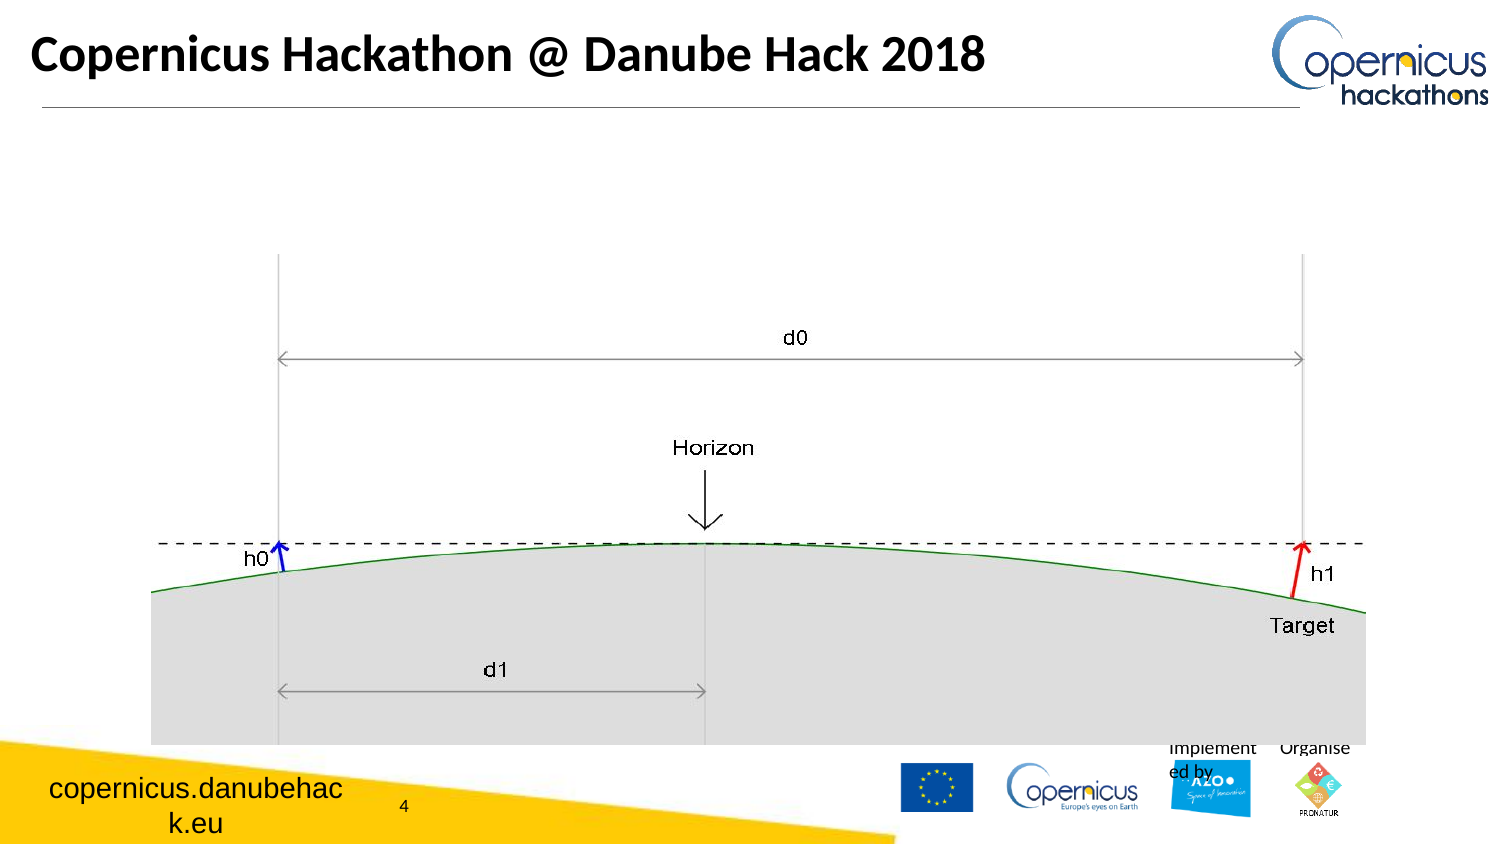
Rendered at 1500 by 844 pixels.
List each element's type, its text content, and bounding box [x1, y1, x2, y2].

slide_number <number> [384, 782, 722, 827]
footer copernicus.danubehack.eu [28, 782, 365, 827]
title Copernicus Hackathon @ Danube Hack 2018 [15, 23, 1288, 86]
picture [1272, 15, 1489, 105]
picture [0, 254, 1366, 844]
picture [1280, 756, 1356, 821]
